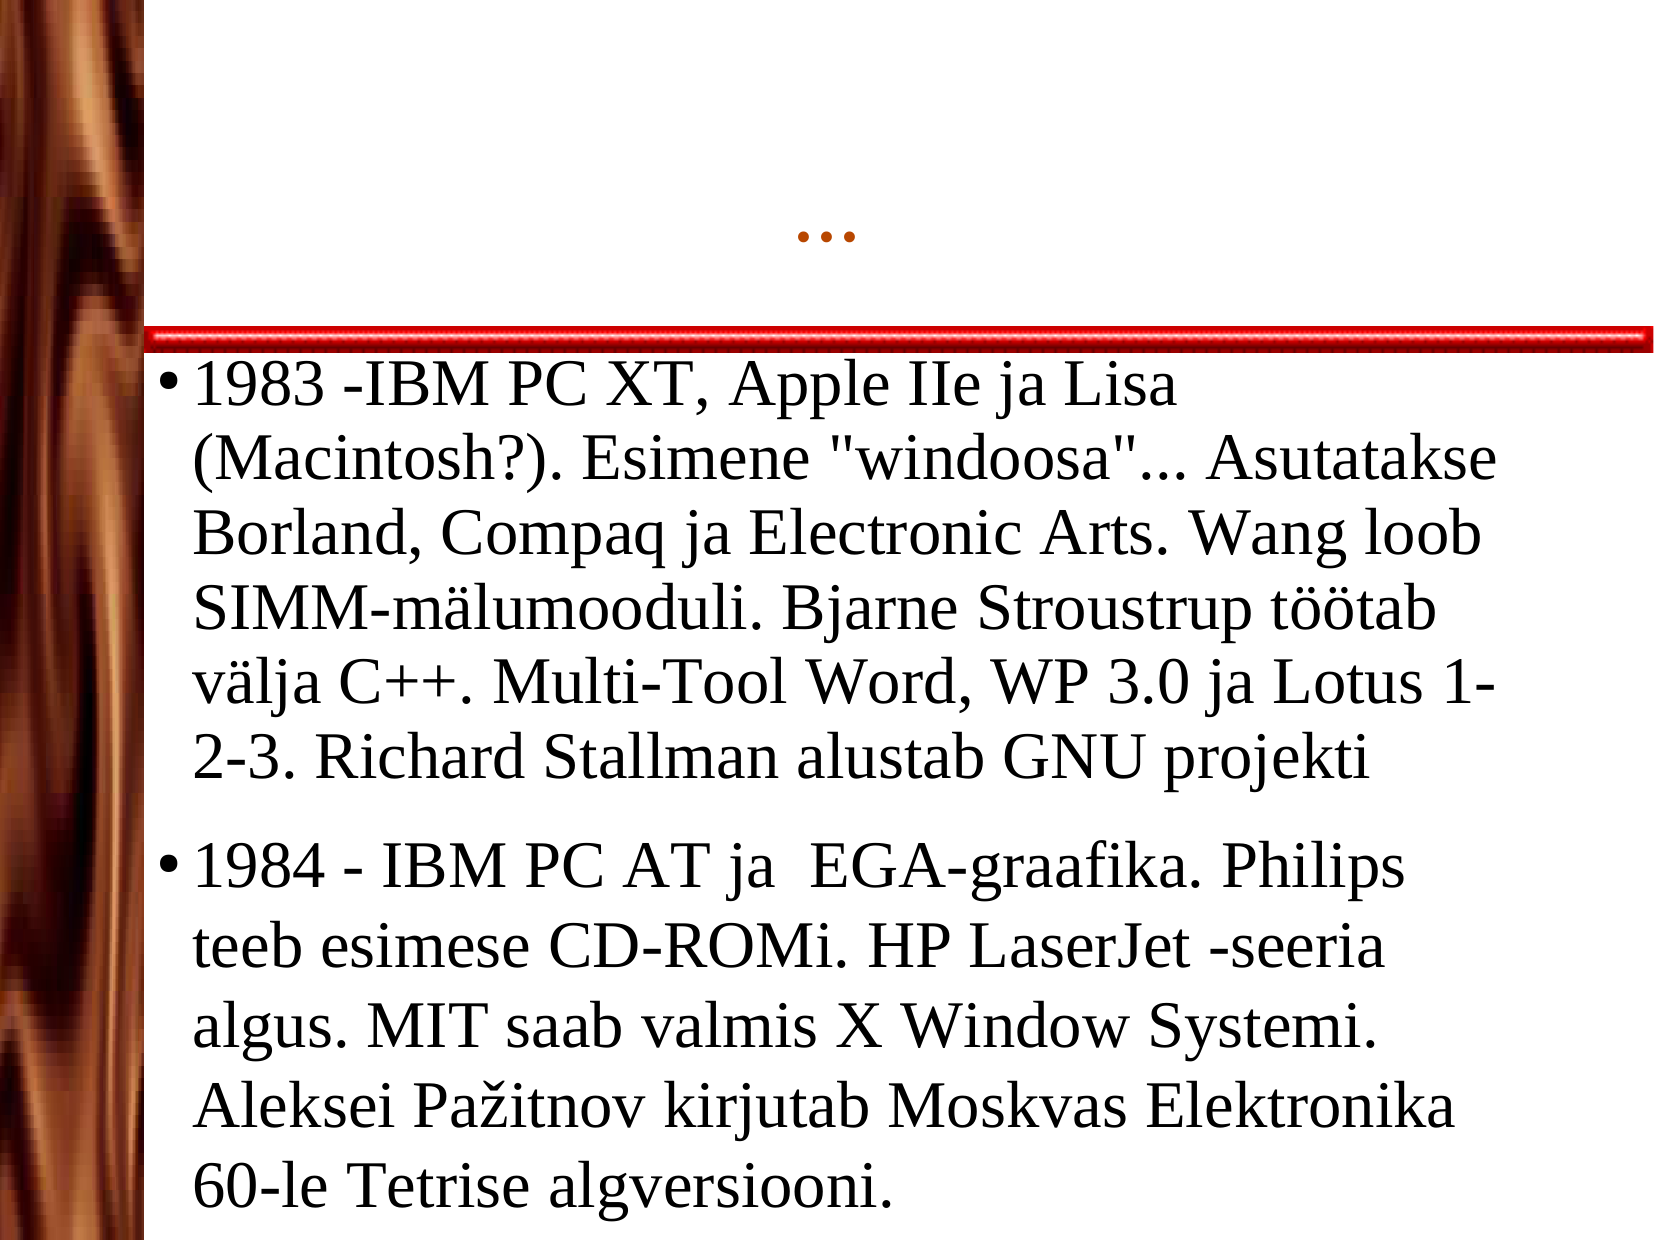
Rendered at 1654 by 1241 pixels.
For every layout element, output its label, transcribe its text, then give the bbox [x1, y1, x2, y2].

title ... [121, 100, 1533, 312]
list 1983 -IBM PC XT, Apple IIe ja Lisa (Macintosh?). Esimene "windoosa"... Asutatakse Borland, Compaq ja Electronic Arts. Wang loob SIMM-mälumooduli. Bjarne Stroustrup töötab välja C++. Multi-Tool Word, WP 3.0 ja Lotus 1-2-3. Richard Stallman alustab GNU projekti 1984 - IBM PC AT ja EGA-graafika. Philips teeb esimese CD-ROMi. HP LaserJet -seeria algus. MIT saab valmis X Window Systemi. Aleksei Pažitnov kirjutab Moskvas Elektronika 60-le Tetrise algversiooni. [121, 344, 1533, 1222]
picture [0, 0, 1654, 1240]
